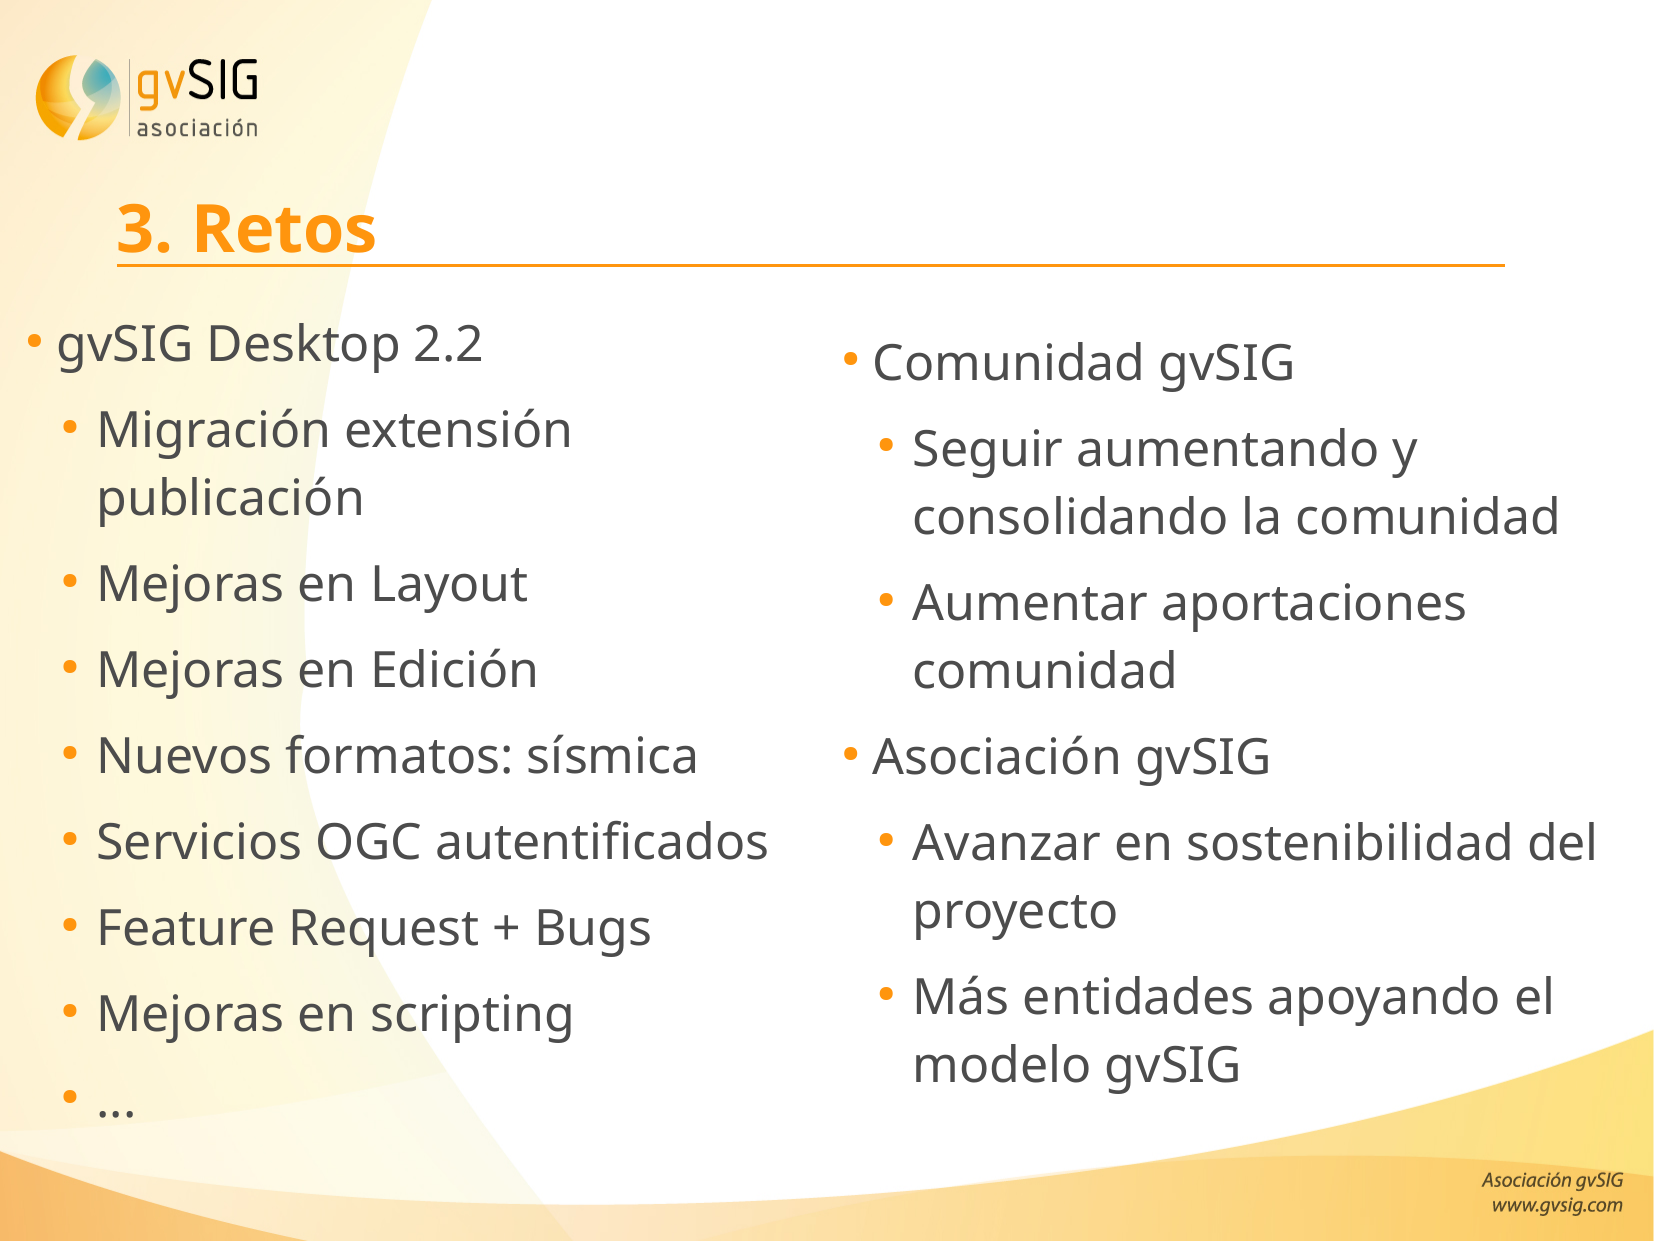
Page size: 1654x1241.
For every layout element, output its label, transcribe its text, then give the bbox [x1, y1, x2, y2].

title 3. Retos [116, 177, 1605, 276]
text_box Comunidad gvSIG Seguir aumentando y consolidando la comunidad Aumentar aportaciones comunidad Asociación gvSIG Avanzar en sostenibilidad del proyecto Más entidades apoyando el modelo gvSIG [827, 319, 1623, 1008]
text_box gvSIG Desktop 2.2 Migración extensión publicación Mejoras en Layout Mejoras en Edición Nuevos formatos: sísmica Servicios OGC autentificados Feature Request + Bugs Mejoras en scripting ... [10, 300, 807, 1178]
picture [0, 0, 1654, 1241]
